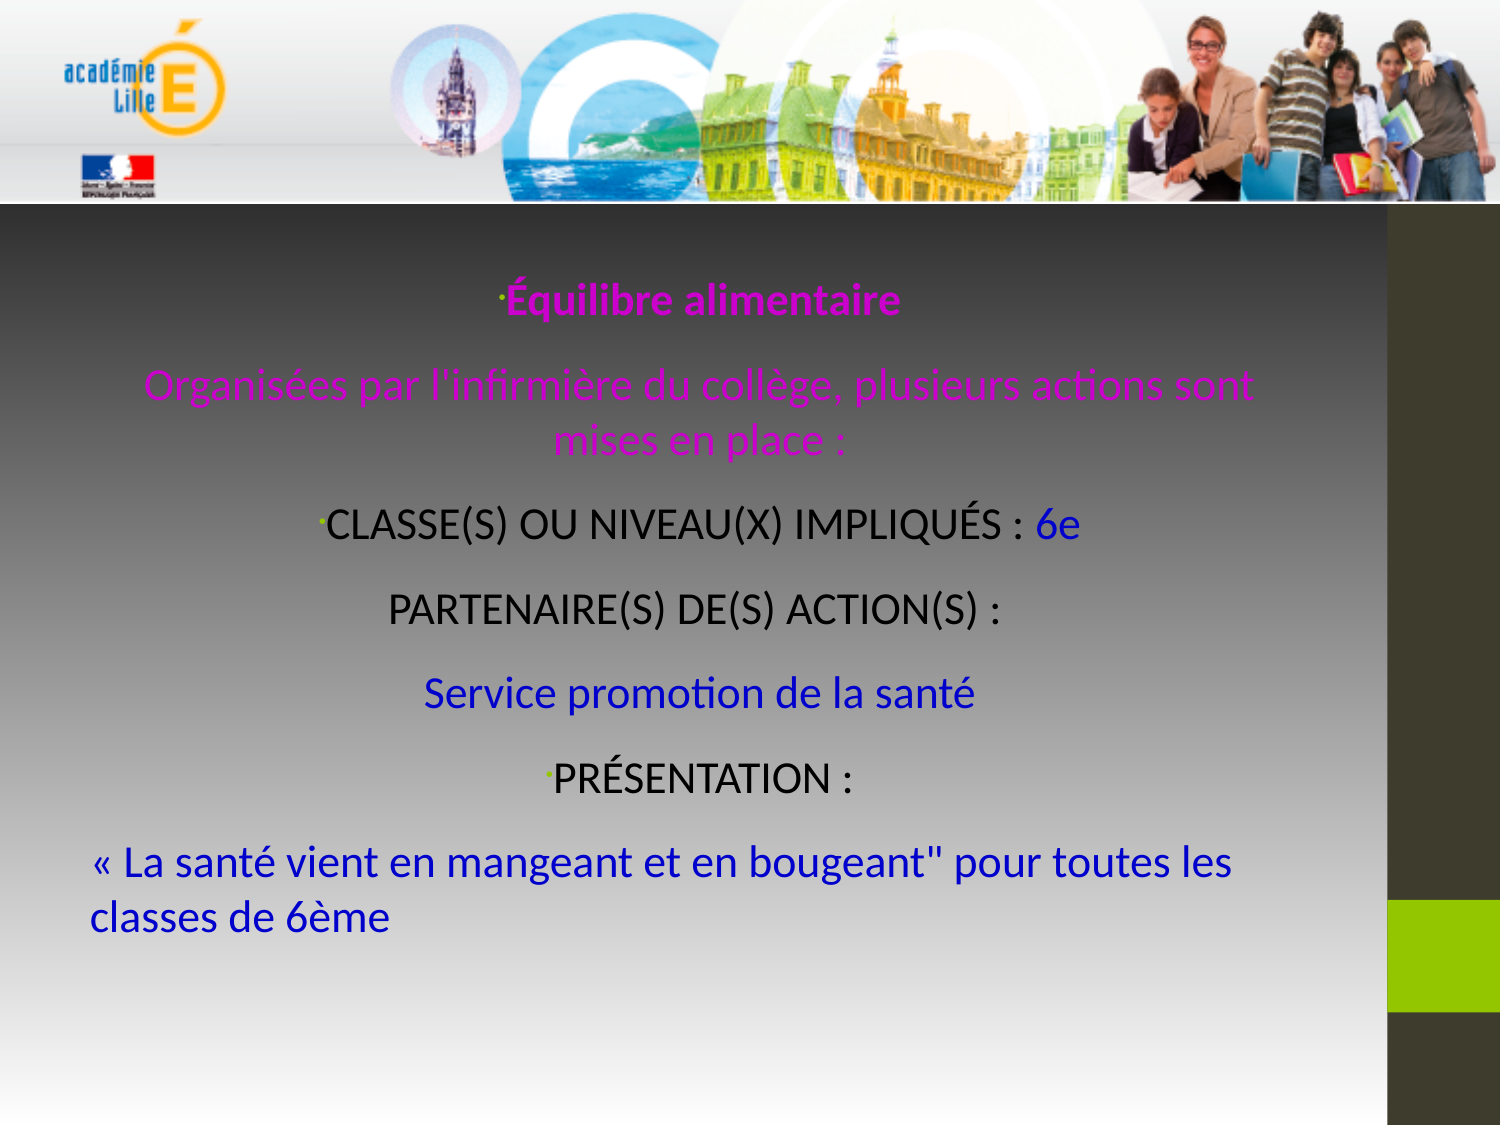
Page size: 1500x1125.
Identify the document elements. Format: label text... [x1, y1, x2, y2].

list Équilibre alimentaire Organisées par l'infirmière du collège, plusieurs actions sont mises en place : CLASSE(S) OU NIVEAU(X) IMPLIQUÉS : 6e PARTENAIRE(S) DE(S) ACTION(S) : Service promotion de la santé PRÉSENTATION : « La santé vient en mangeant et en bougeant" pour toutes les classes de 6ème [75, 262, 1325, 1050]
picture [0, 0, 1500, 204]
